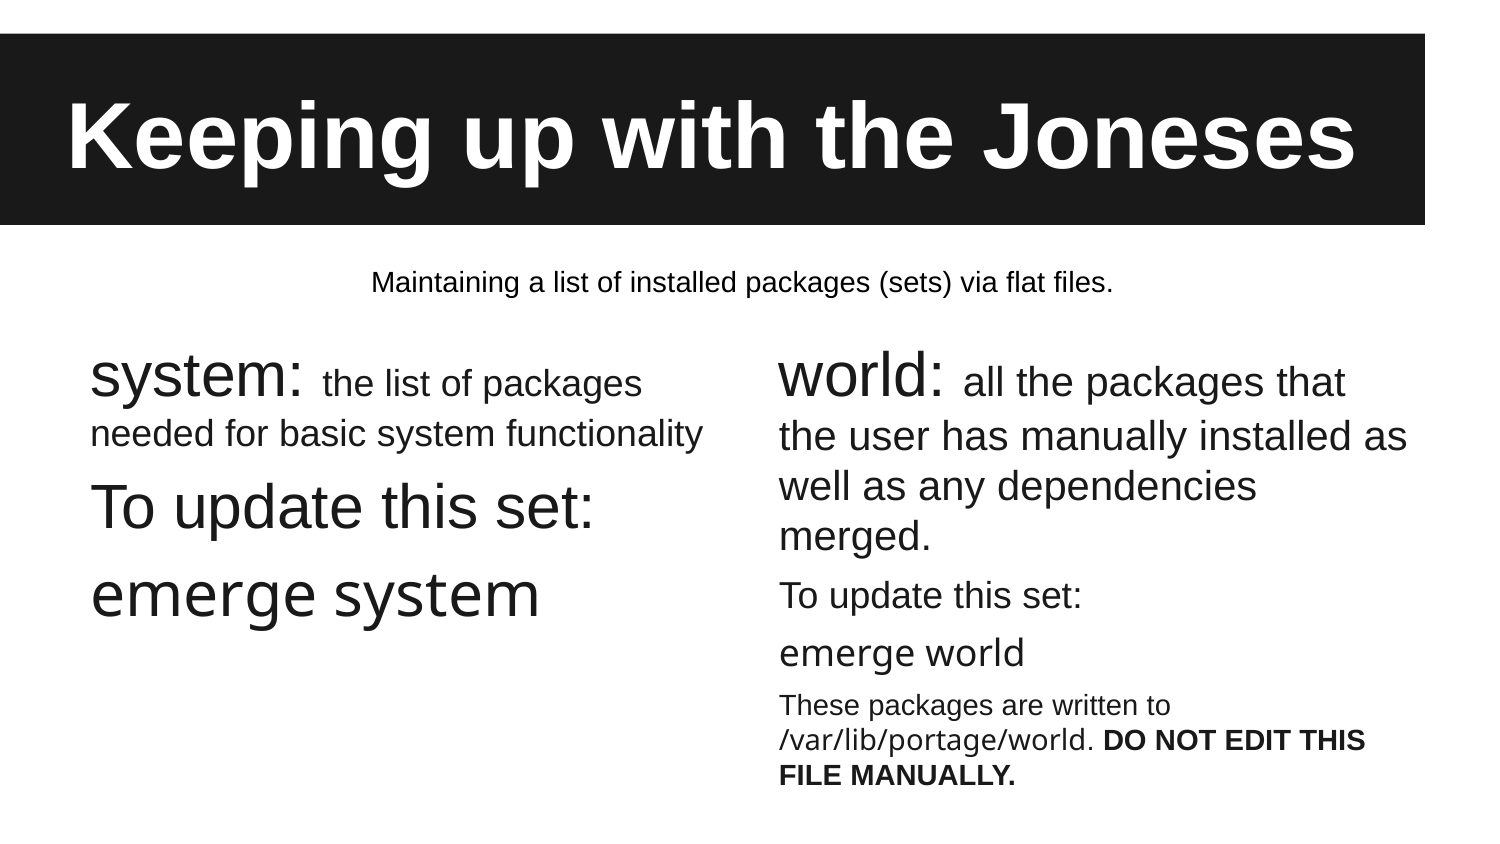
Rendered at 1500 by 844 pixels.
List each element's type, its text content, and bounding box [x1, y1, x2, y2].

text_box Maintaining a list of installed packages (sets) via flat files. [356, 248, 1144, 319]
title Keeping up with the Joneses [0, 33, 1425, 228]
list system: the list of packages needed for basic system functionality To update this set: emerge system [75, 318, 737, 808]
list world: all the packages that the user has manually installed as well as any dependencies merged. To update this set: emerge world These packages are written to /var/lib/portage/world. DO NOT EDIT THIS FILE MANUALLY. [763, 318, 1425, 809]
